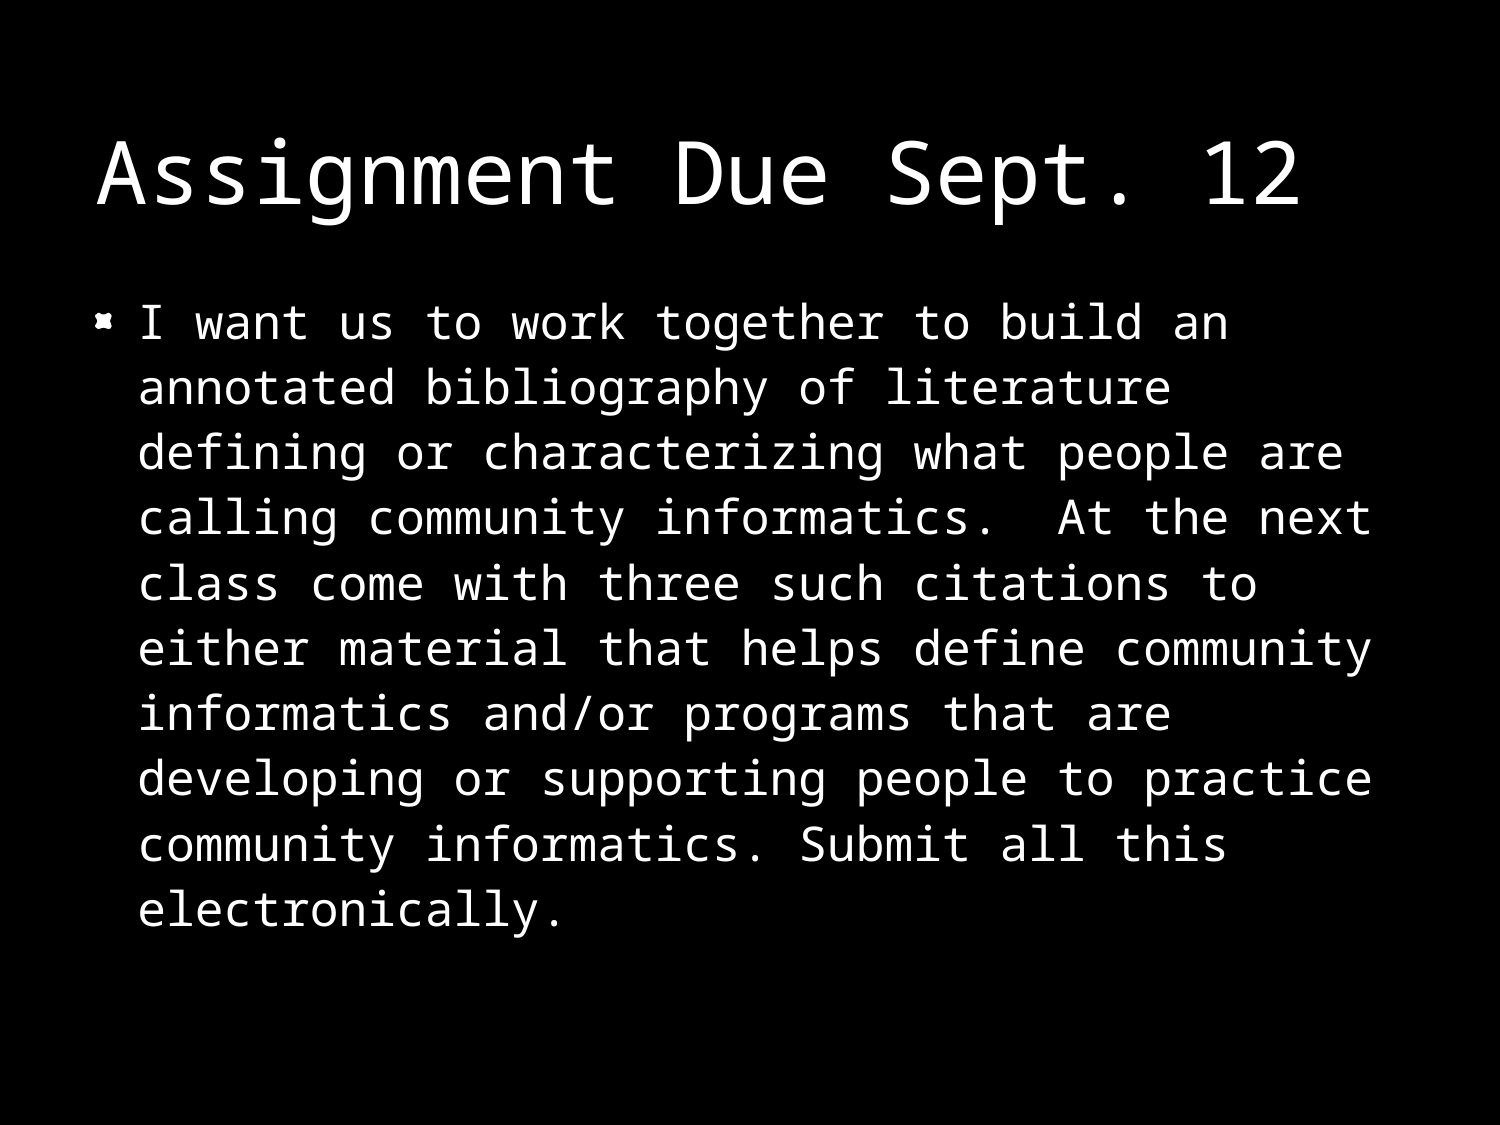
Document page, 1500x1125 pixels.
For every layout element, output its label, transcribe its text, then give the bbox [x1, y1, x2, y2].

title Assignment Due Sept. 12 [90, 29, 1409, 284]
list I want us to work together to build an annotated bibliography of literature defining or characterizing what people are calling community informatics. At the next class come with three such citations to either material that helps define community informatics and/or programs that are developing or supporting people to practice community informatics. Submit all this electronically. [90, 284, 1409, 944]
